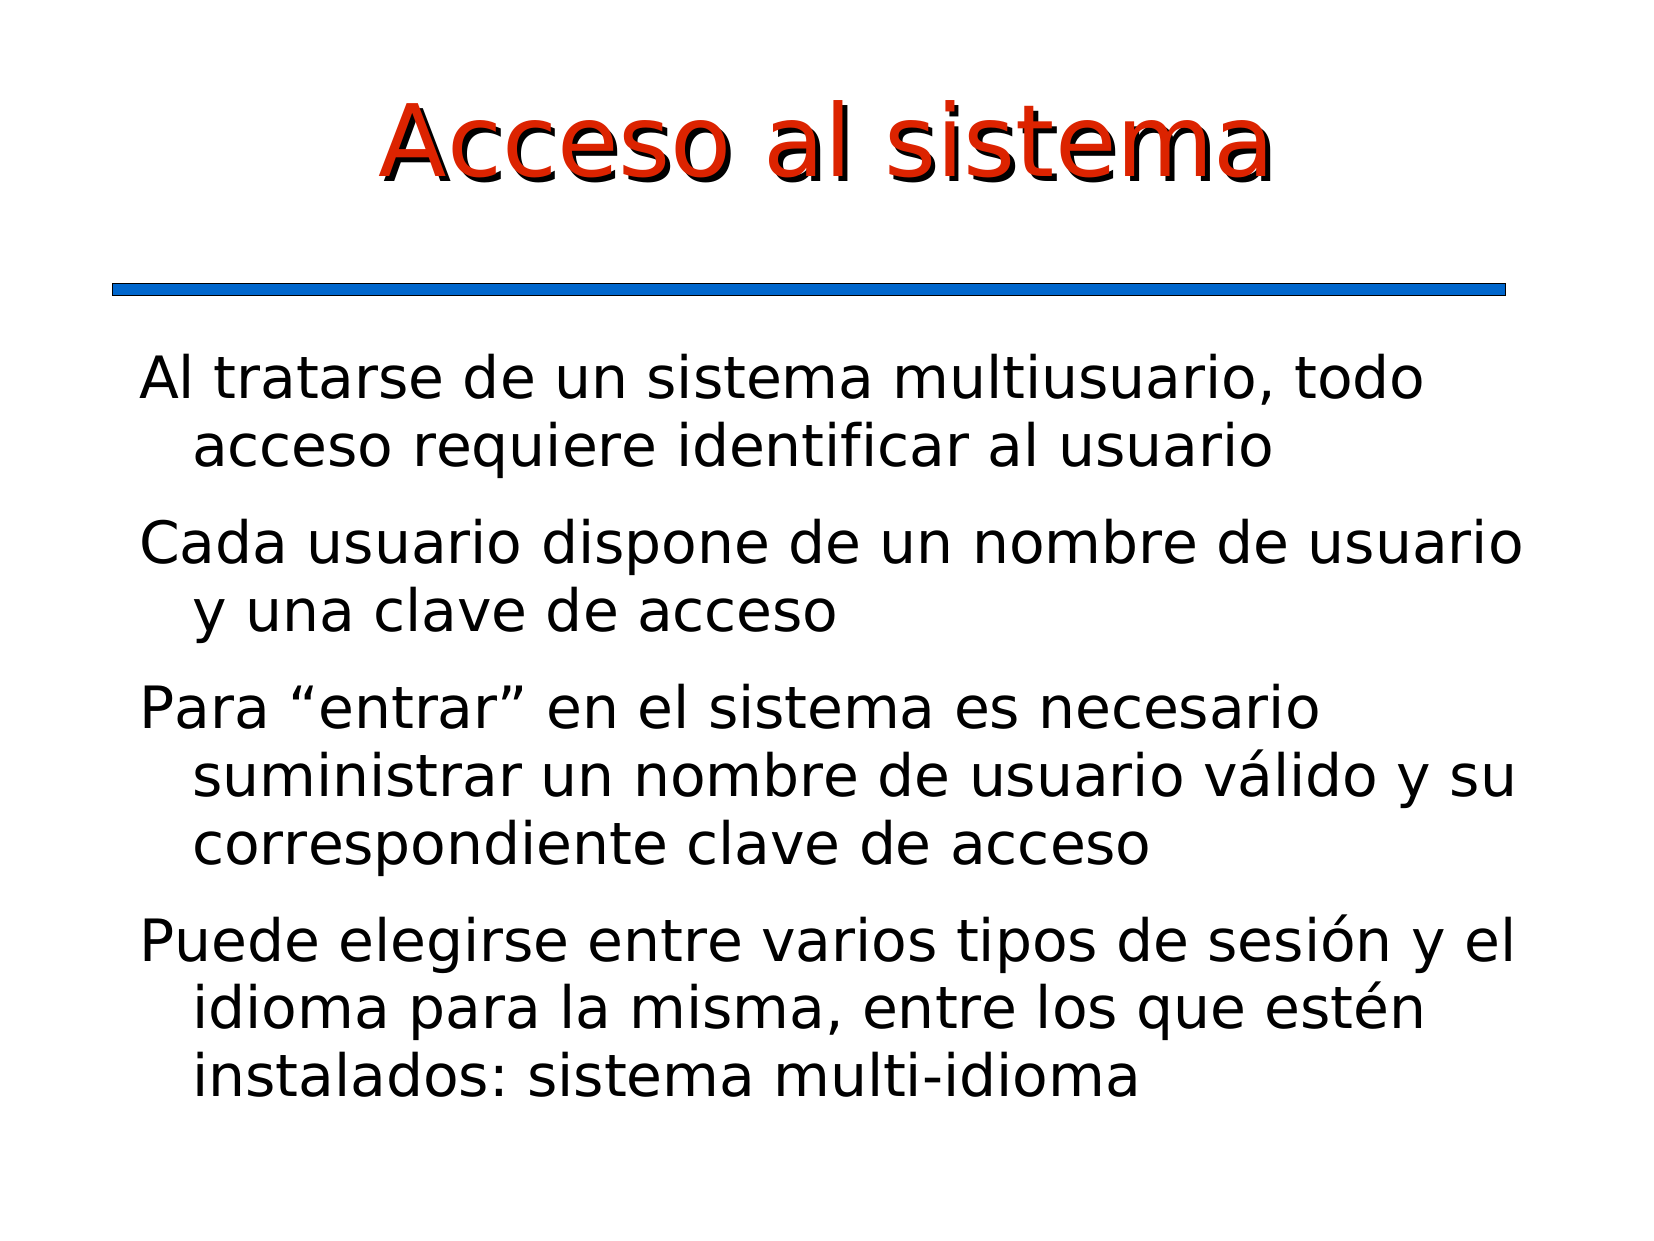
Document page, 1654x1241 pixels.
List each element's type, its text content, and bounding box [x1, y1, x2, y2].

list Al tratarse de un sistema multiusuario, todo acceso requiere identificar al usuario Cada usuario dispone de un nombre de usuario y una clave de acceso Para “entrar” en el sistema es necesario suministrar un nombre de usuario válido y su correspondiente clave de acceso Puede elegirse entre varios tipos de sesión y el idioma para la misma, entre los que estén instalados: sistema multi-idioma [121, 344, 1534, 1127]
title Acceso al sistema [121, 37, 1534, 246]
